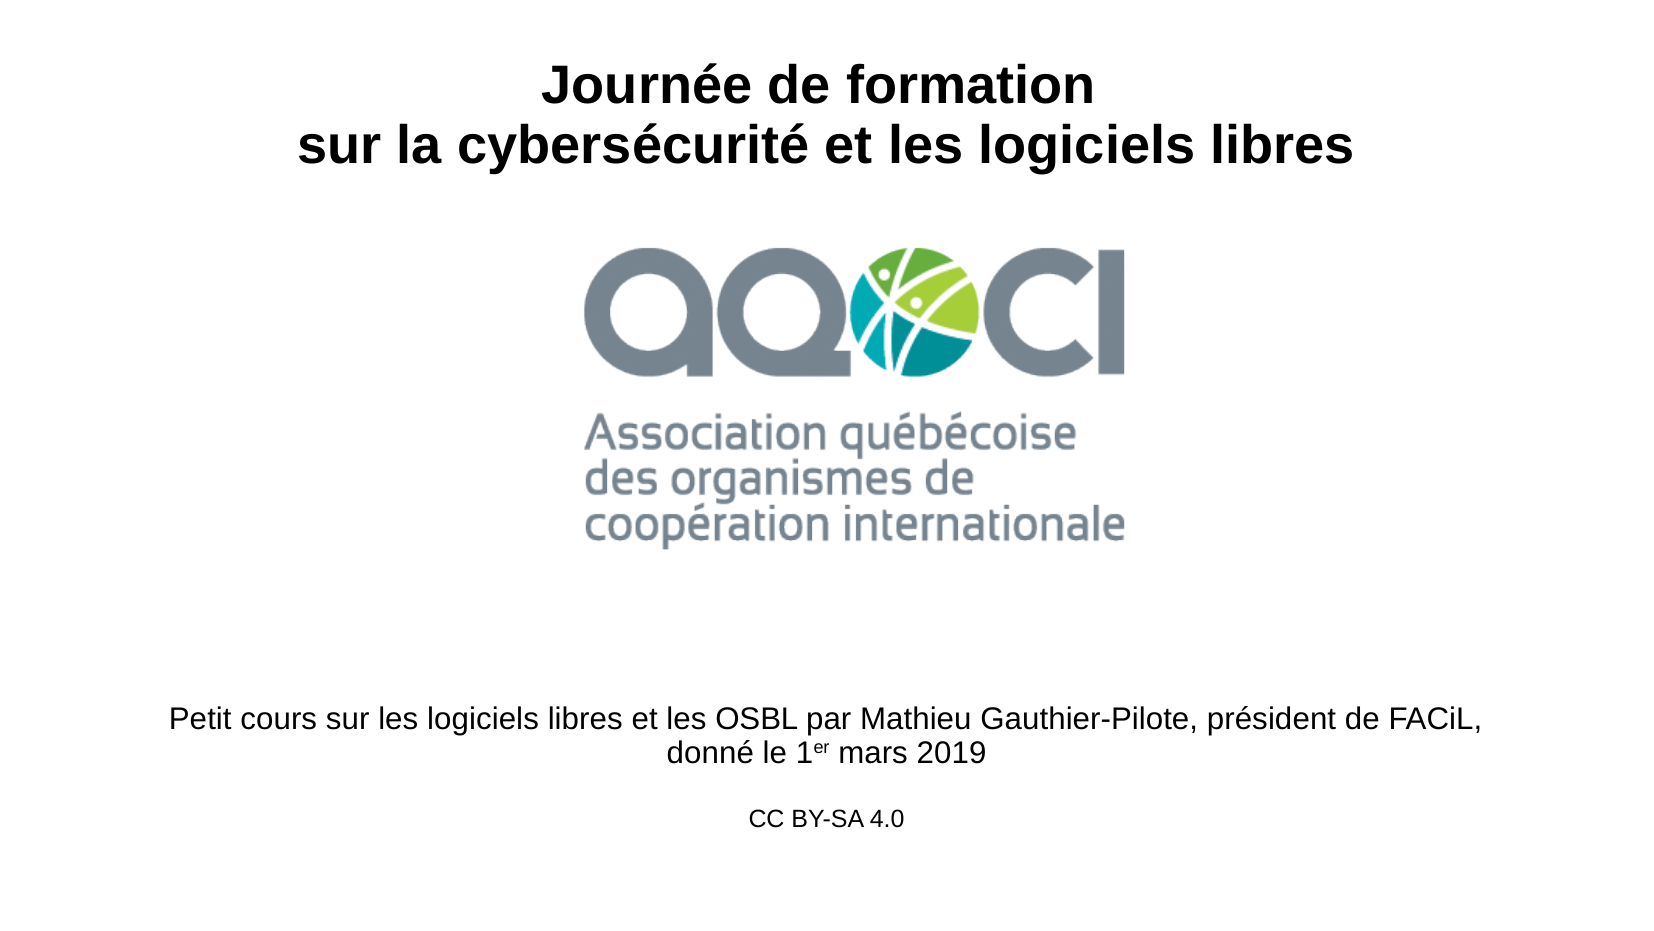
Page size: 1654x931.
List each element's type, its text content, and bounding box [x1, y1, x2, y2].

title Journée de formation sur la cybersécurité et les logiciels libres [82, 23, 1571, 206]
subtitle Petit cours sur les logiciels libres et les OSBL par Mathieu Gauthier-Pilote, président de FACiL, donné le 1er mars 2019 CC BY-SA 4.0 [82, 234, 1571, 851]
picture [575, 231, 1134, 567]
